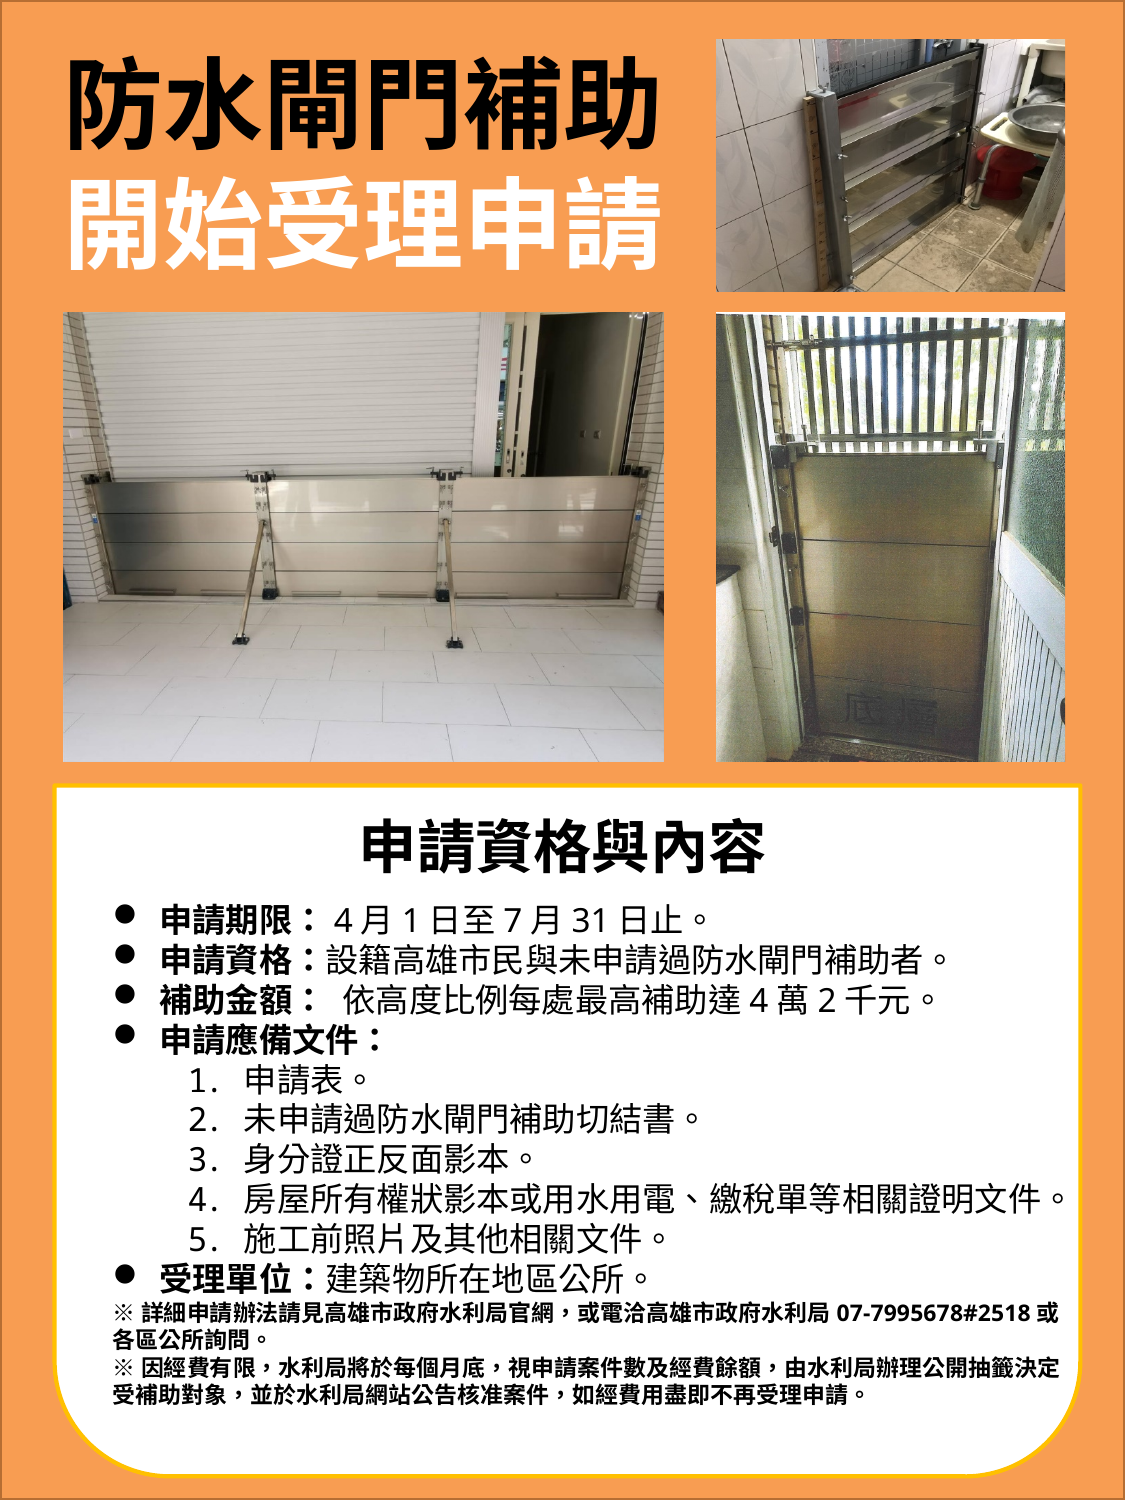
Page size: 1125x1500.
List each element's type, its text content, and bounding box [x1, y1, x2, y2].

text_box [0, 0, 1125, 1500]
text_box 防水閘門補助 開始受理申請 [32, 34, 695, 289]
picture [716, 312, 1066, 762]
text_box 申請期限：4月1日至7月31日止。 申請資格：設籍高雄市民與未申請過防水閘門補助者。 補助金額： 依高度比例每處最高補助達4萬2千元。 申請應備文件： 申請表。 未申請過防水閘門補助切結書。 身分證正反面影本。 房屋所有權狀影本或用水用電、繳稅單等相關證明文件。 施工前照片及其他相關文件。 受理單位：建築物所在地區公所。 ※詳細申請辦法請見高雄市政府水利局官網，或電洽高雄市政府水利局07-7995678#2518或各區公所詢問。 ※因經費有限，水利局將於每個月底，視申請案件數及經費餘額，由水利局辦理公開抽籤決定受補助對象，並於水利局網站公告核准案件，如經費用盡即不再受理申請。 [97, 891, 1079, 1416]
picture [63, 312, 664, 762]
picture [716, 39, 1066, 292]
text_box 申請資格與內容 [49, 802, 1076, 888]
